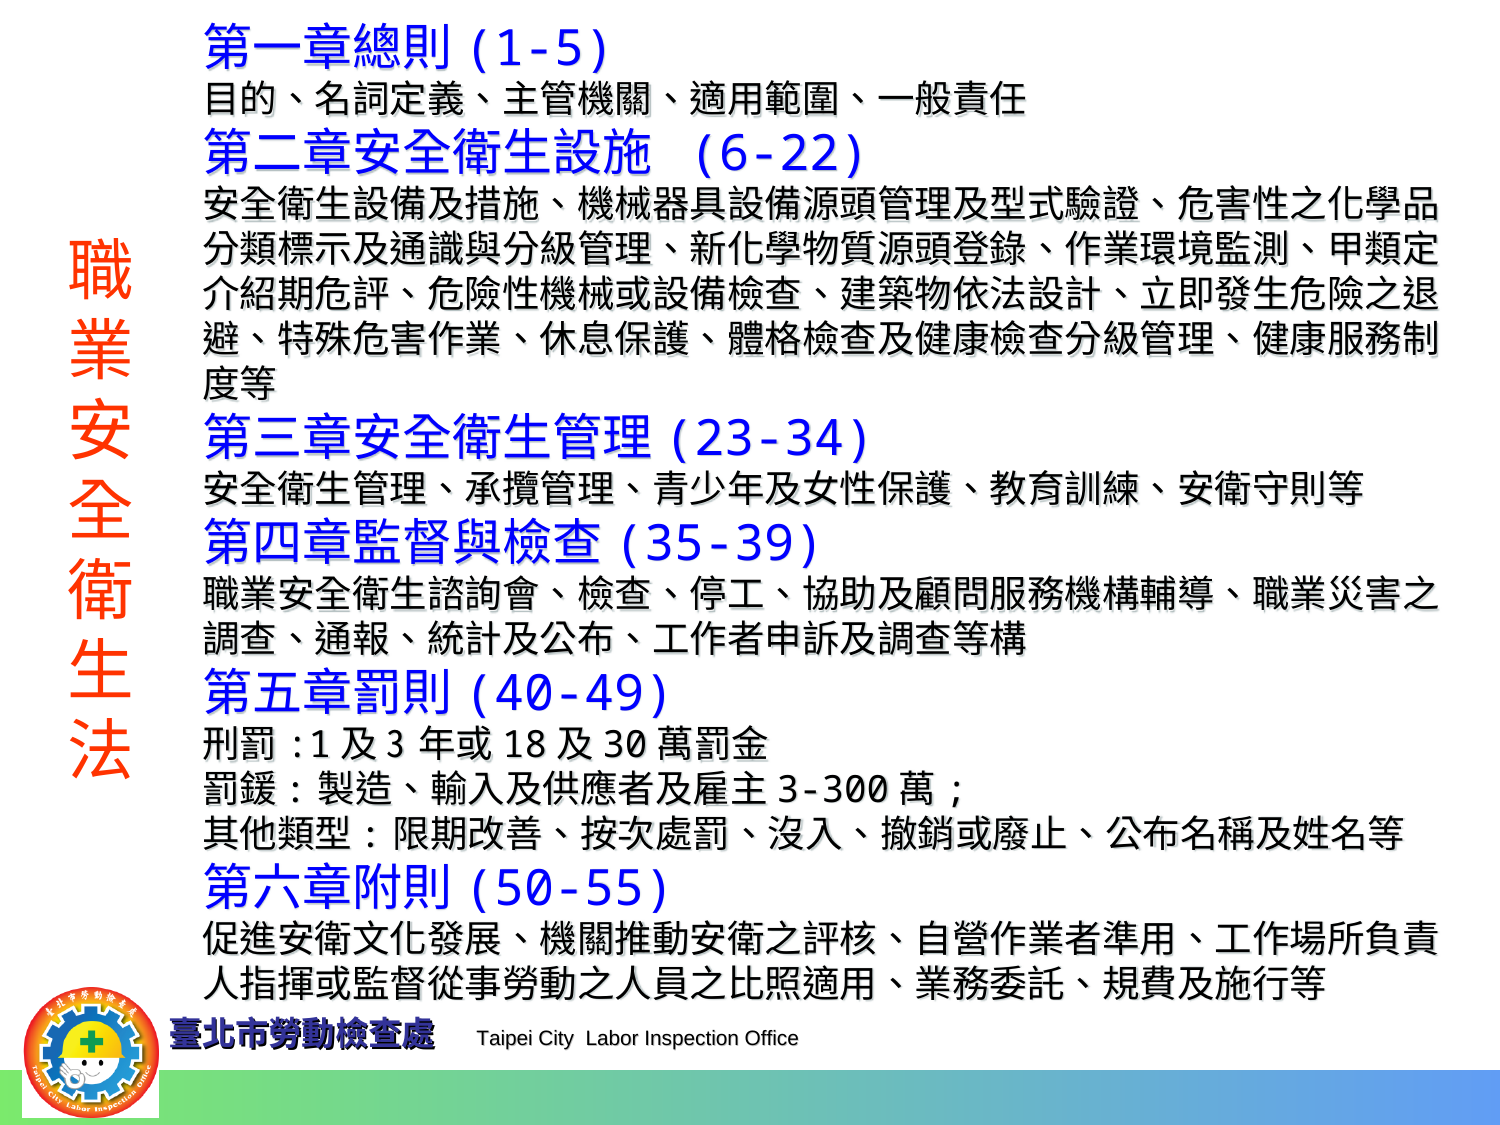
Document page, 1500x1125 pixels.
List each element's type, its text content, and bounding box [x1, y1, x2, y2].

picture [22, 987, 159, 1118]
text_box 職 業 安 全 衛 生 法 [53, 219, 167, 796]
text_box 第一章總則(1-5) 目的、名詞定義、主管機關、適用範圍、一般責任 第二章安全衛生設施 (6-22) 安全衛生設備及措施、機械器具設備源頭管理及型式驗證、危害性之化學品分類標示及通識與分級管理、新化學物質源頭登錄、作業環境監測、甲類定介紹期危評、危險性機械或設備檢查、建築物依法設計、立即發生危險之退避、特殊危害作業、休息保護、體格檢查及健康檢查分級管理、健康服務制度等 第三章安全衛生管理(23-34) 安全衛生管理、承攬管理、青少年及女性保護、教育訓練、安衛守則等 第四章監督與檢查(35-39) 職業安全衛生諮詢會、檢查、停工、協助及顧問服務機構輔導、職業災害之調查、通報、統計及公布、工作者申訴及調查等構 第五章罰則(40-49) 刑罰:1及3年或18及30萬罰金 罰鍰:製造、輸入及供應者及雇主3-300萬; 其他類型:限期改善、按次處罰、沒入、撤銷或廢止、公布名稱及姓名等 第六章附則(50-55) 促進安衛文化發展、機關推動安衛之評核、自營作業者準用、工作場所負責人指揮或監督從事勞動之人員之比照適用、業務委託、規費及施行等 [187, 7, 1476, 1058]
